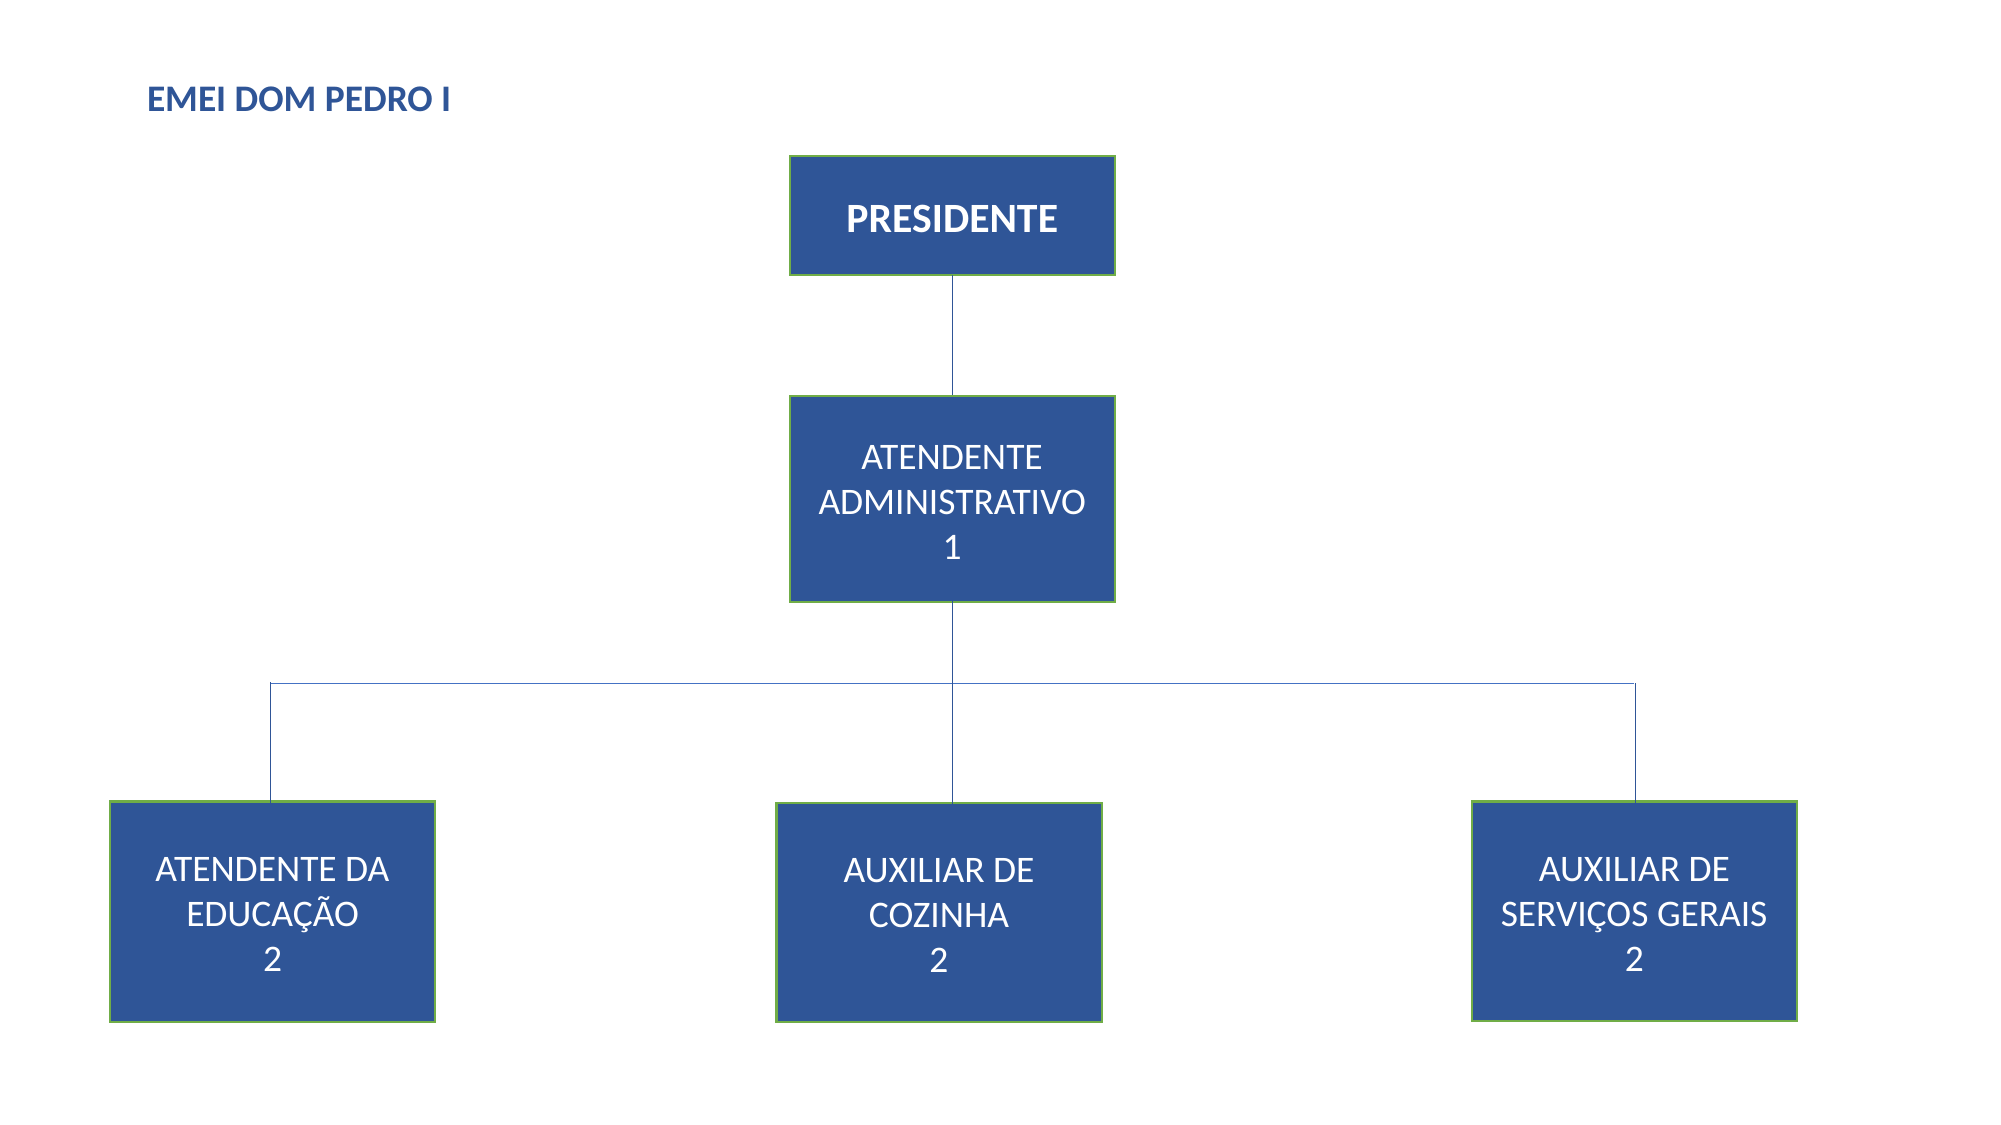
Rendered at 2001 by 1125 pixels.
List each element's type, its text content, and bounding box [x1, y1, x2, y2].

text_box PRESIDENTE [790, 156, 1115, 275]
text_box EMEI DOM PEDRO I [101, 66, 497, 127]
text_box ATENDENTE ADMINISTRATIVO 1 [790, 396, 1115, 602]
text_box ATENDENTE DA EDUCAÇÃO 2 [110, 801, 435, 1022]
text_box AUXILIAR DE COZINHA 2 [777, 803, 1102, 1022]
text_box AUXILIAR DE SERVIÇOS GERAIS 2 [1472, 801, 1797, 1021]
